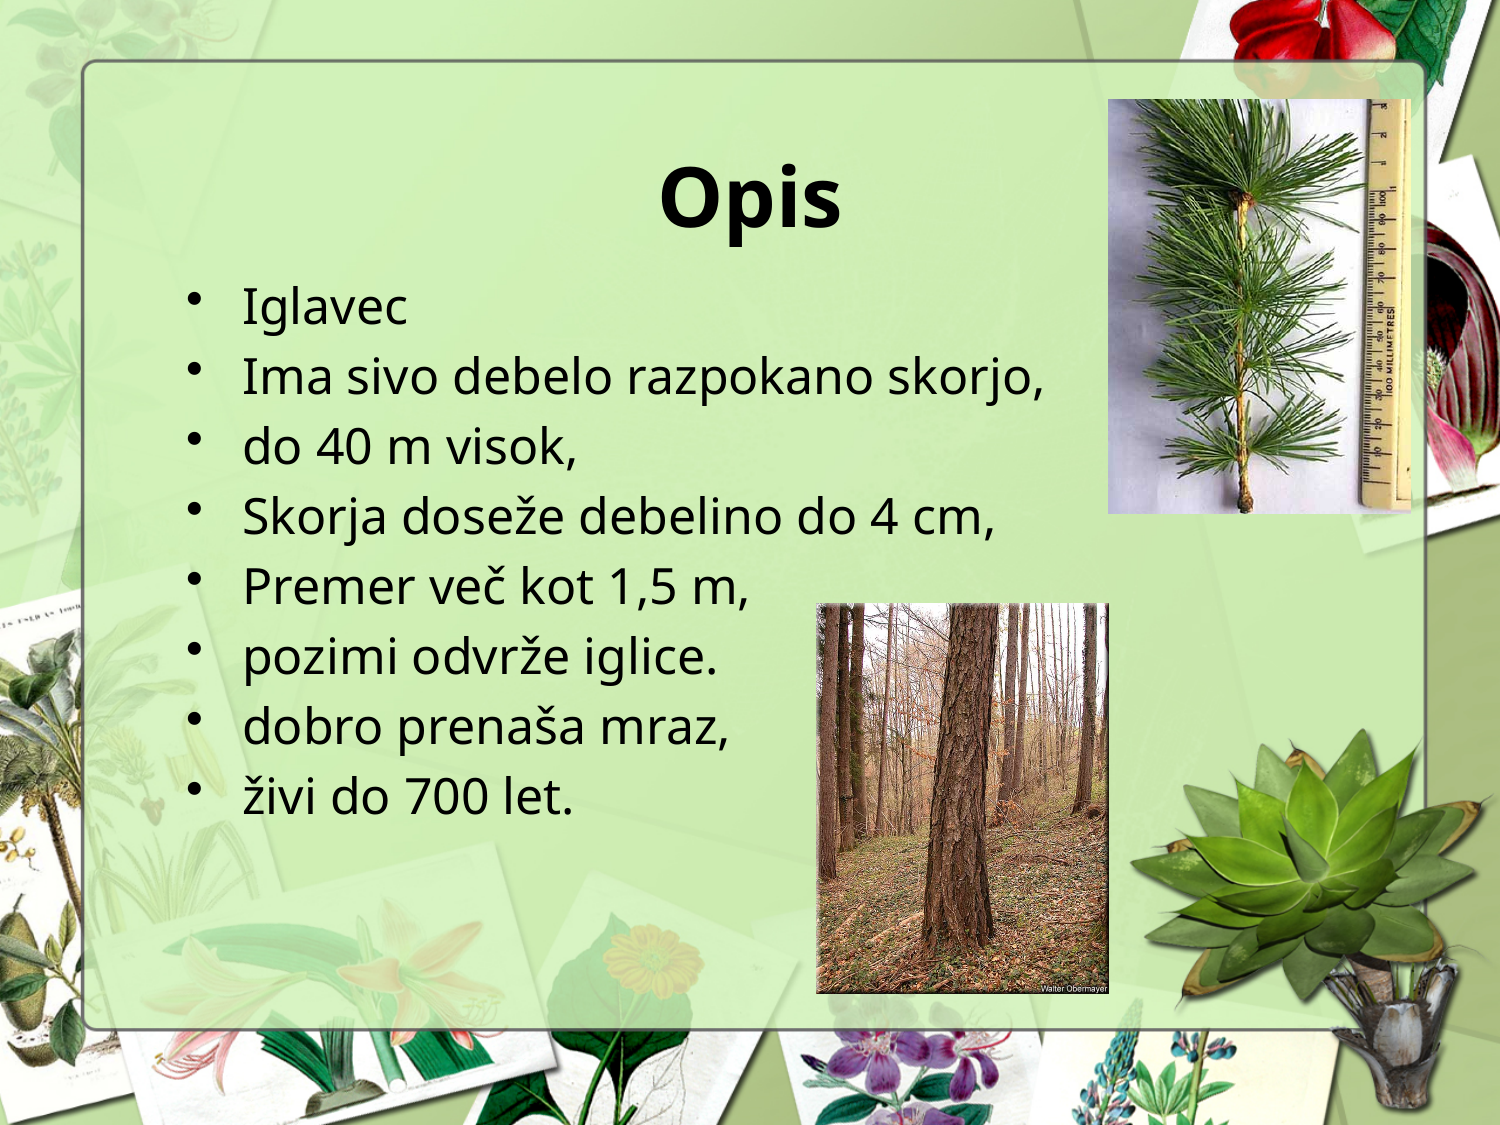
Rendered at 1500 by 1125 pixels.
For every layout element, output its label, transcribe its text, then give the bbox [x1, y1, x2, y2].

list Iglavec Ima sivo debelo razpokano skorjo, do 40 m visok, Skorja doseže debelino do 4 cm, Premer več kot 1,5 m, pozimi odvrže iglice. dobro prenaša mraz, živi do 700 let. [171, 267, 1447, 943]
title Opis [112, 99, 1108, 288]
picture [0, 0, 1500, 1125]
